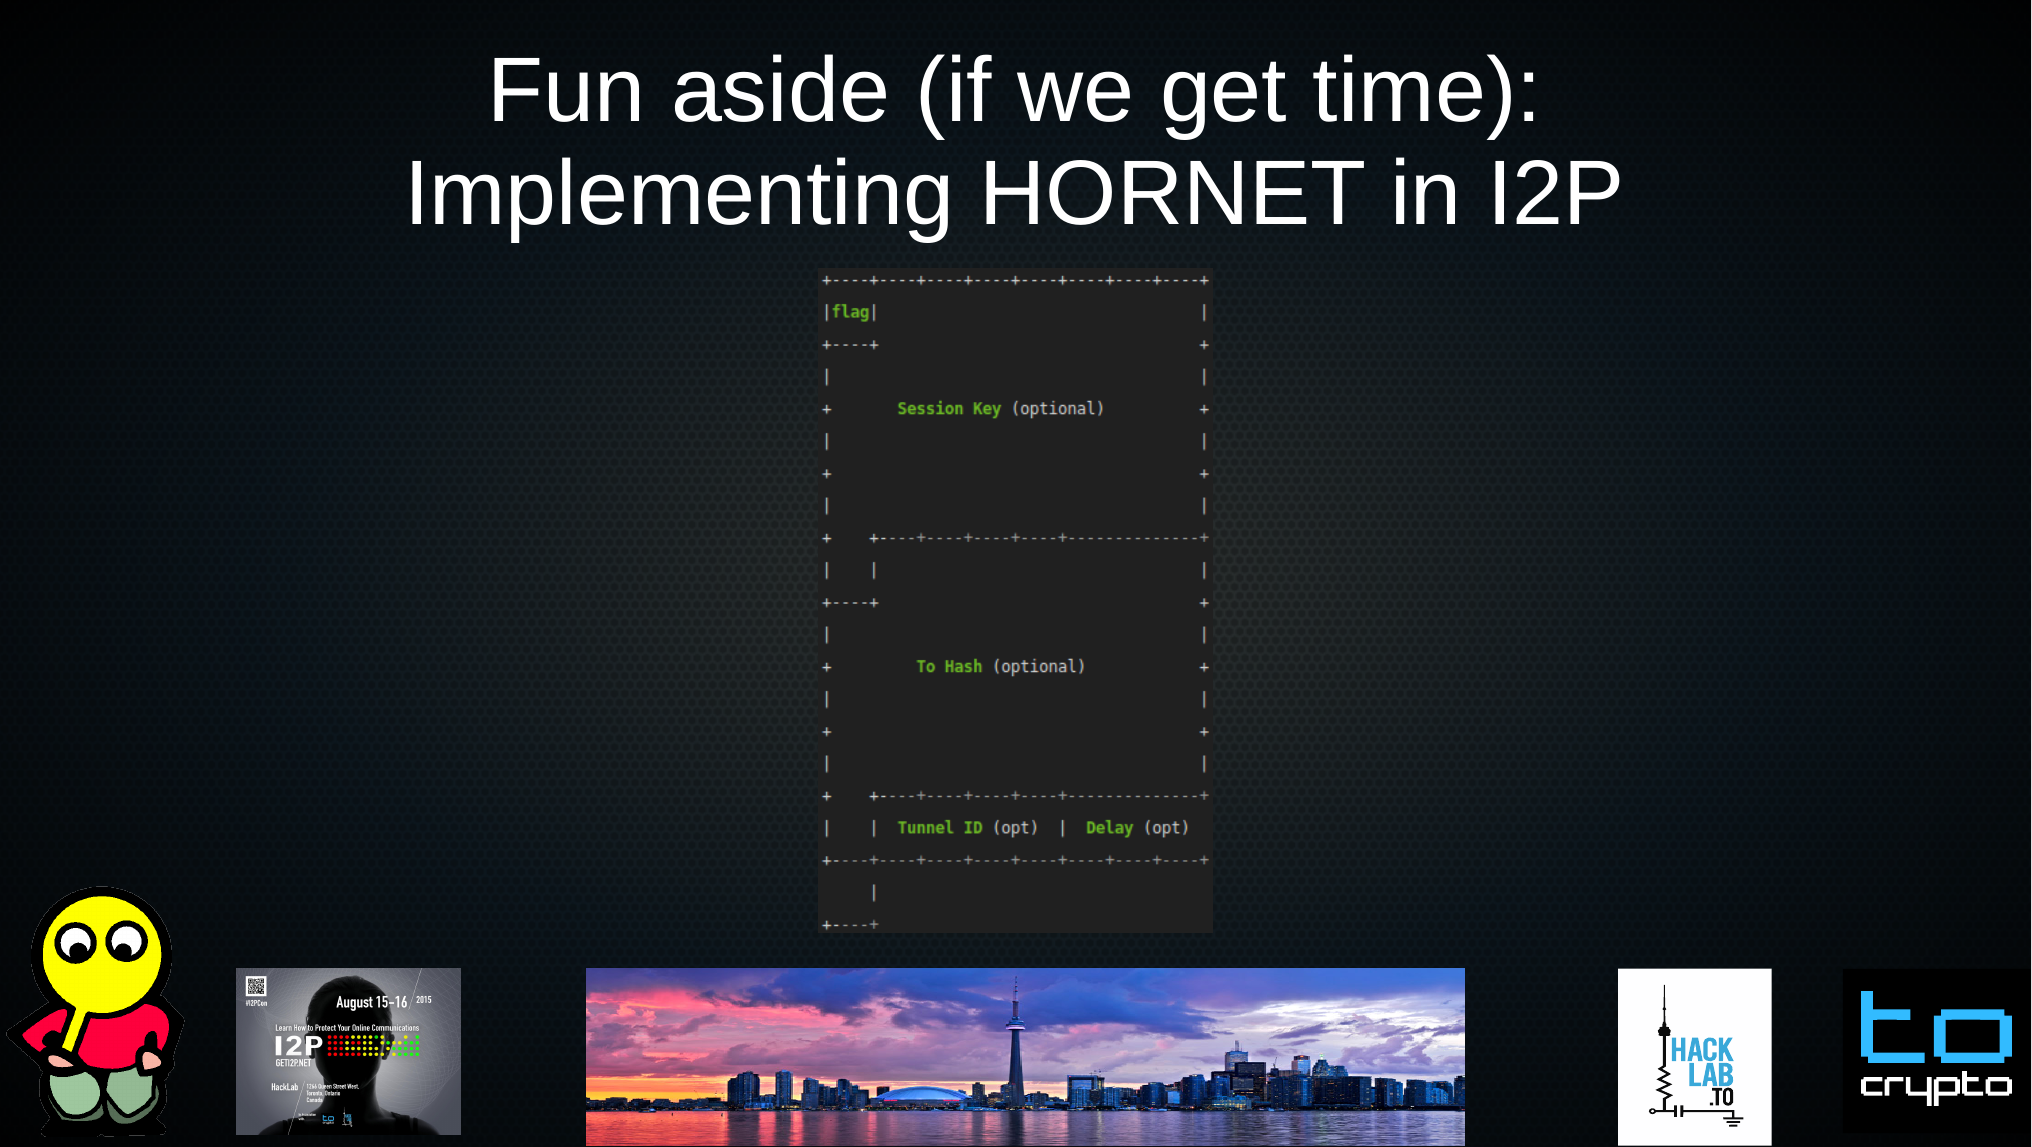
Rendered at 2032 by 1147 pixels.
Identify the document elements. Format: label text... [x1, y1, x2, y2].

title Fun aside (if we get time): Implementing HORNET in I2P [101, 38, 1930, 245]
picture [0, 0, 2032, 1147]
